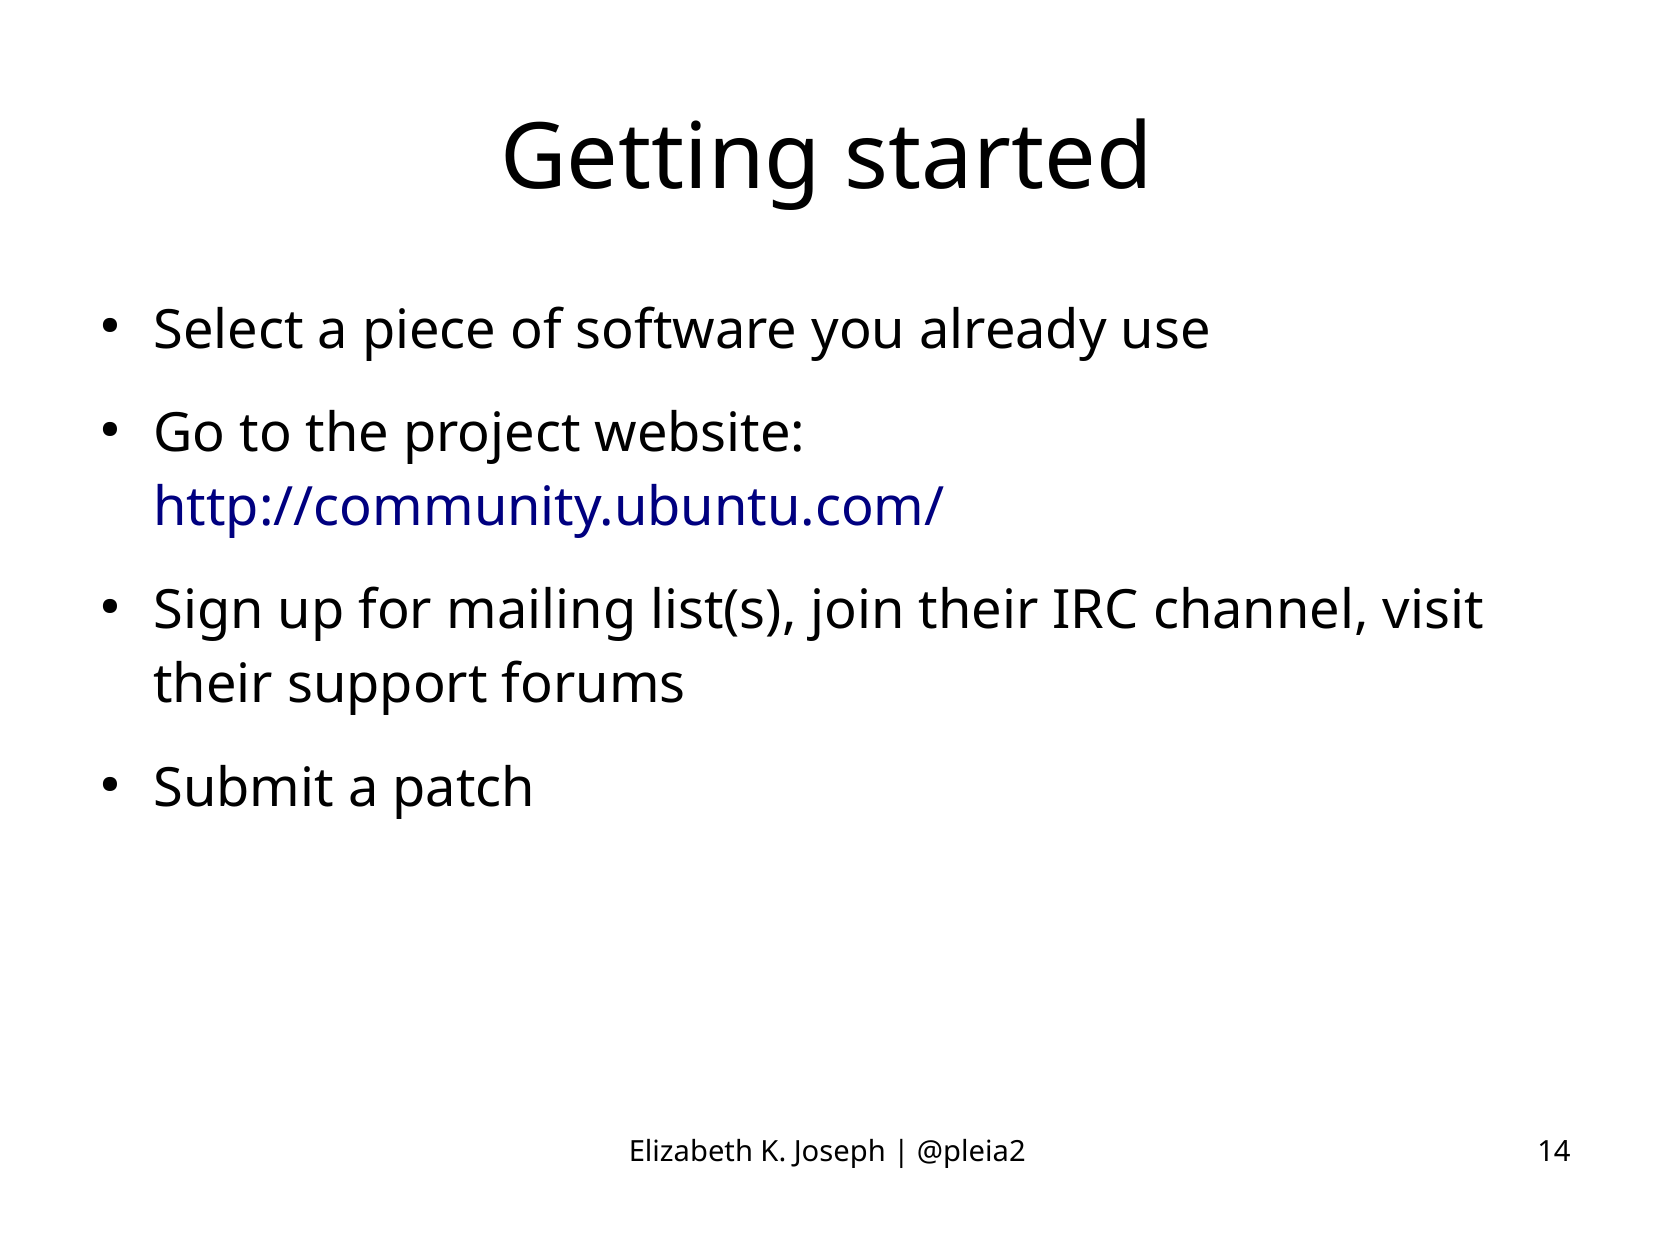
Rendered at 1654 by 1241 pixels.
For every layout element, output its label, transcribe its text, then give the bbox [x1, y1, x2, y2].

list Select a piece of software you already use Go to the project website: http://community.ubuntu.com/ Sign up for mailing list(s), join their IRC channel, visit their support forums Submit a patch [82, 290, 1571, 1010]
title Getting started [82, 49, 1571, 257]
